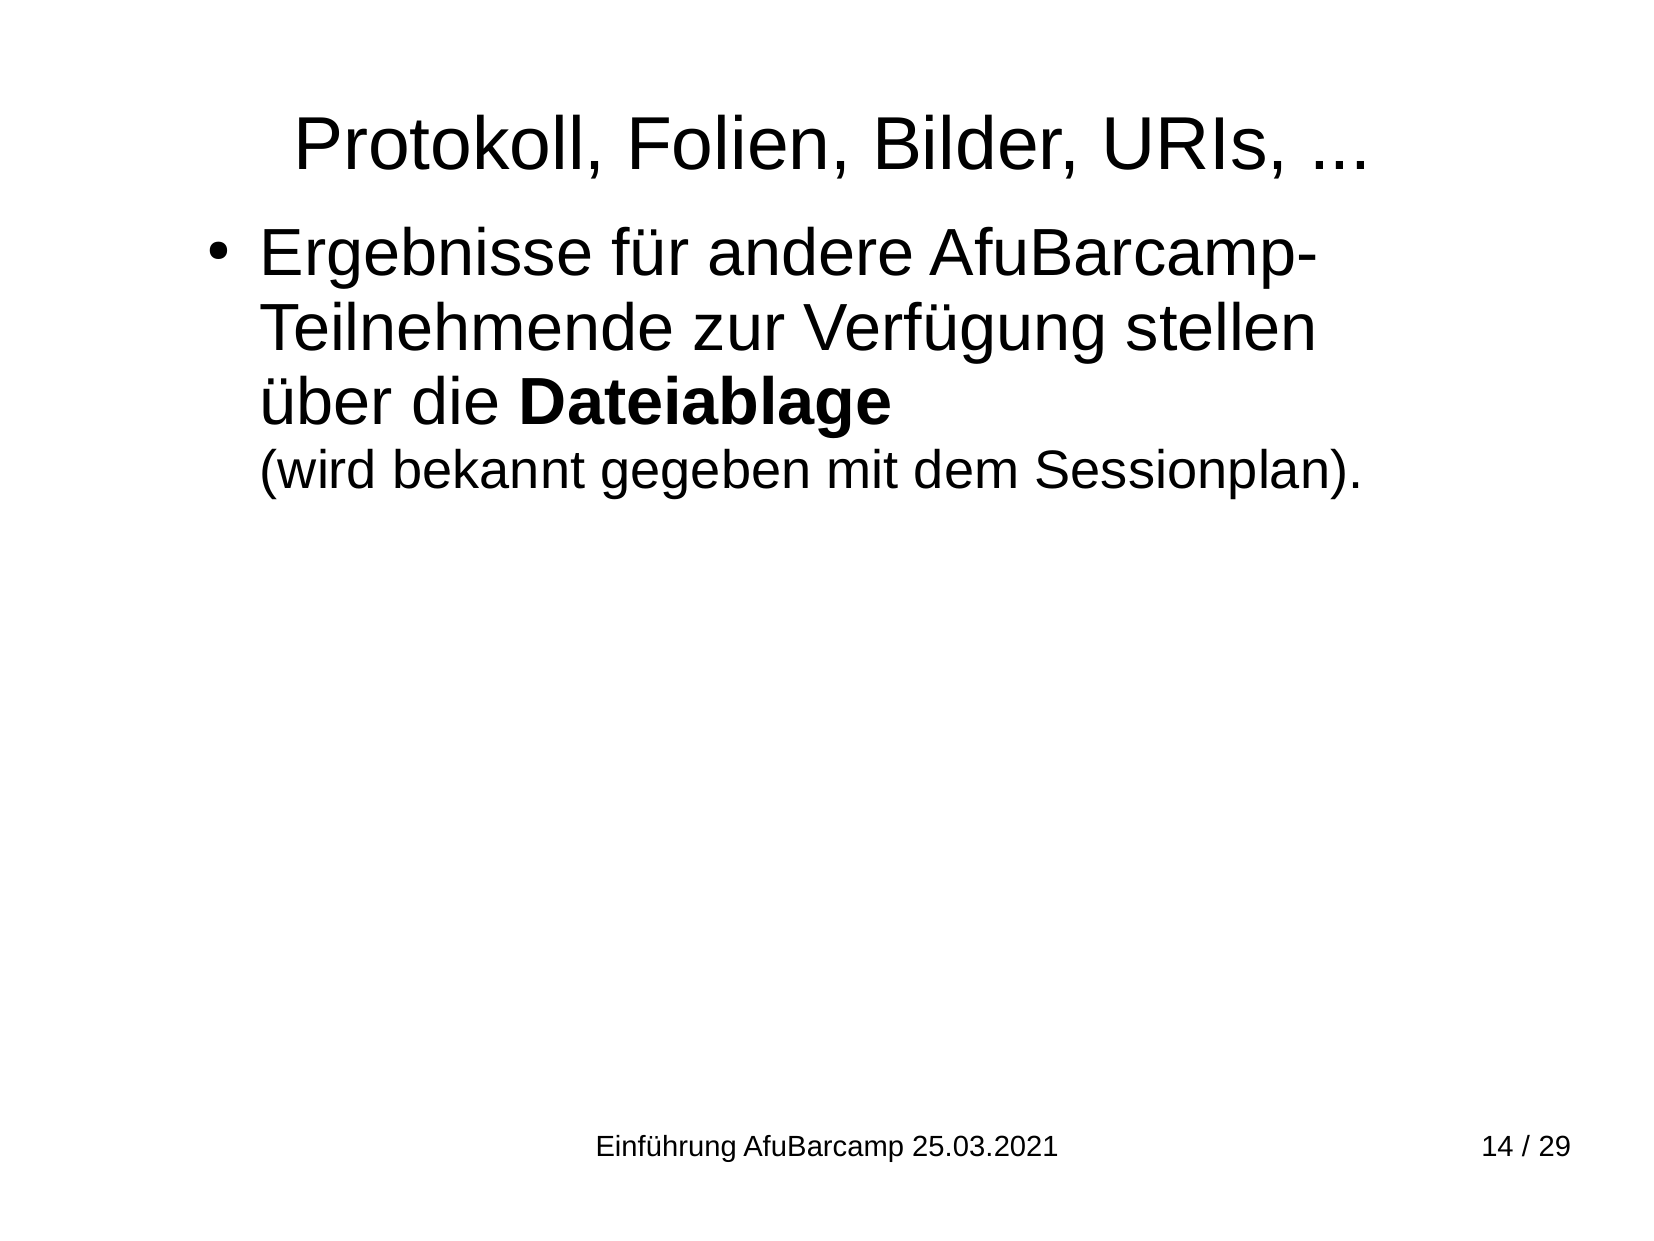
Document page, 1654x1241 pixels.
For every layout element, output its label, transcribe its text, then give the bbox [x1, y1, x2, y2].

list Protokoll, Folien, Bilder, URIs, ... Ergebnisse für andere AfuBarcamp- Teilnehmende zur Verfügung stellen über die Dateiablage (wird bekannt gegeben mit dem Sessionplan). [188, 101, 1477, 1111]
